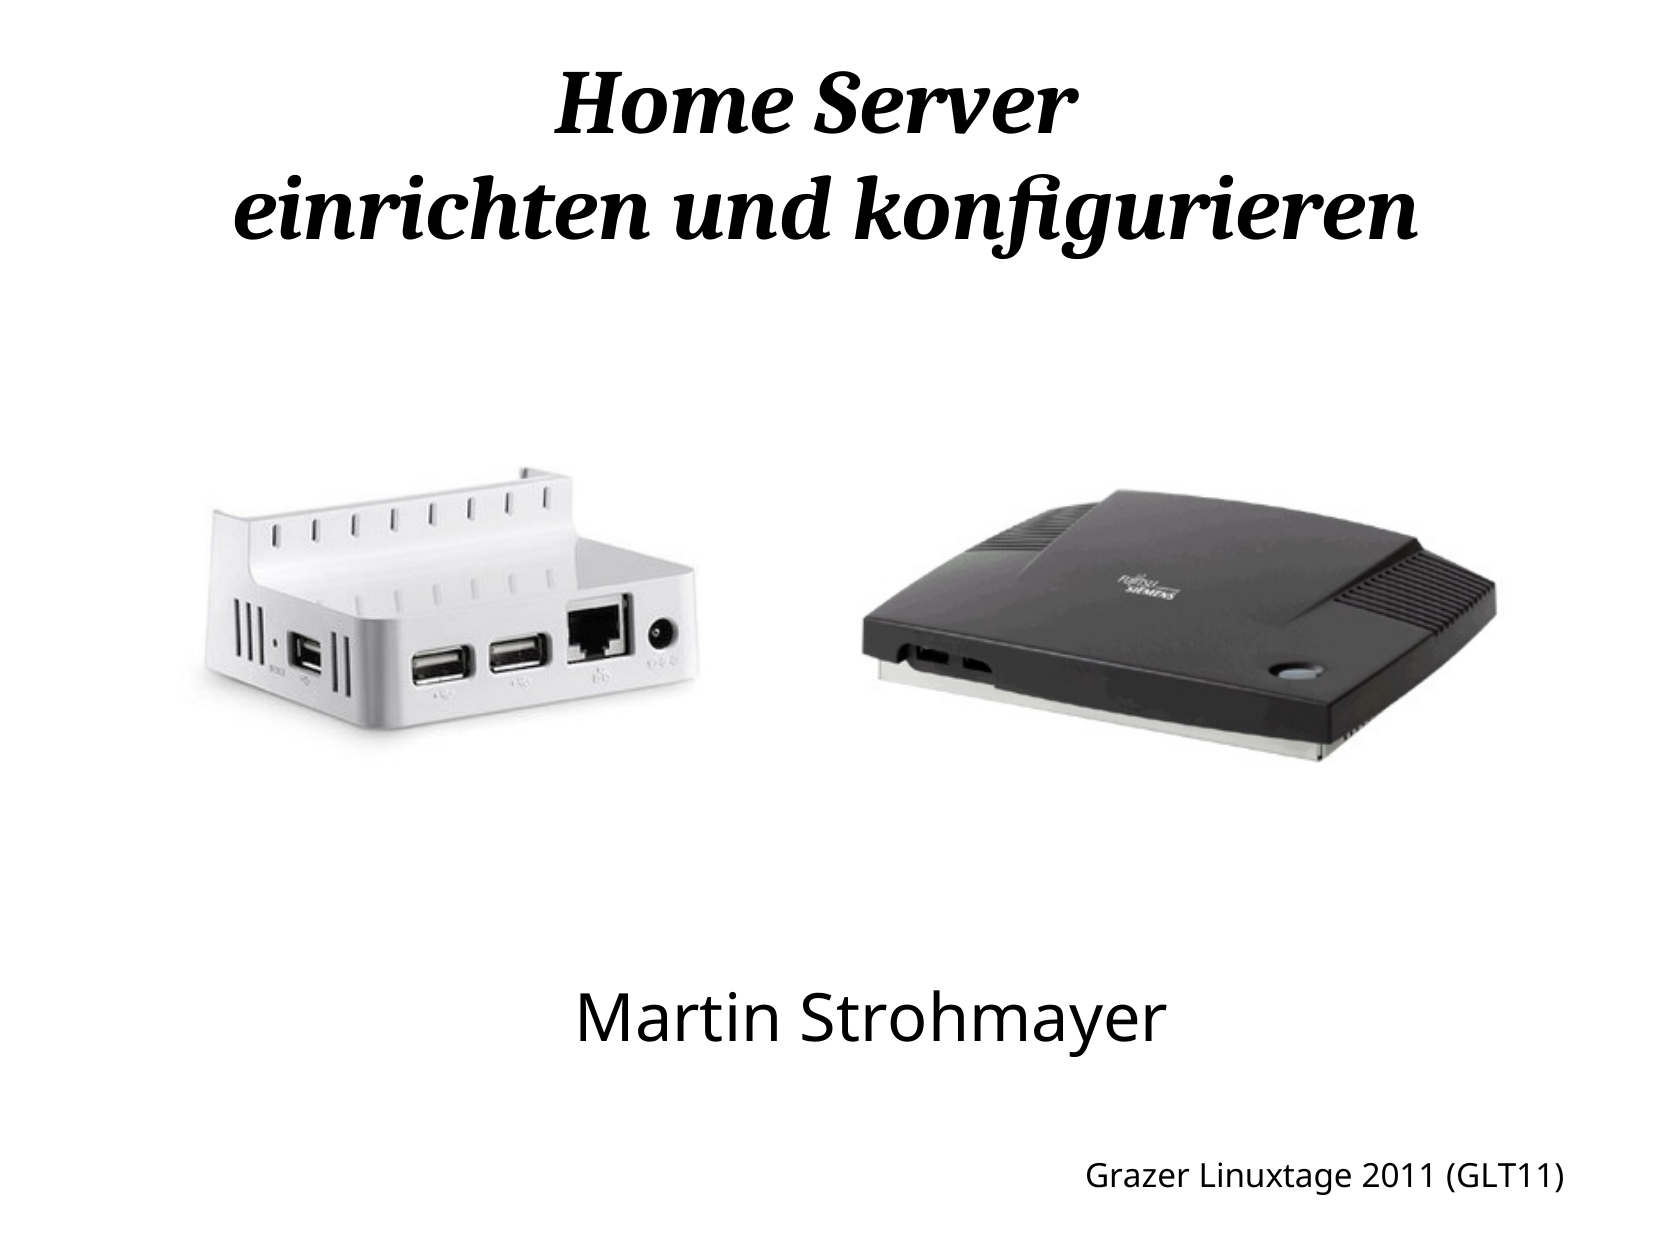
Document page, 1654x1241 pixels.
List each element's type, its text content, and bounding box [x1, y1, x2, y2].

title Home Server einrichten und konfigurieren [82, 49, 1571, 265]
picture [177, 465, 709, 762]
subtitle Martin Strohmayer Grazer Linuxtage 2011 (GLT11) [178, 908, 1565, 1241]
picture [857, 466, 1506, 768]
